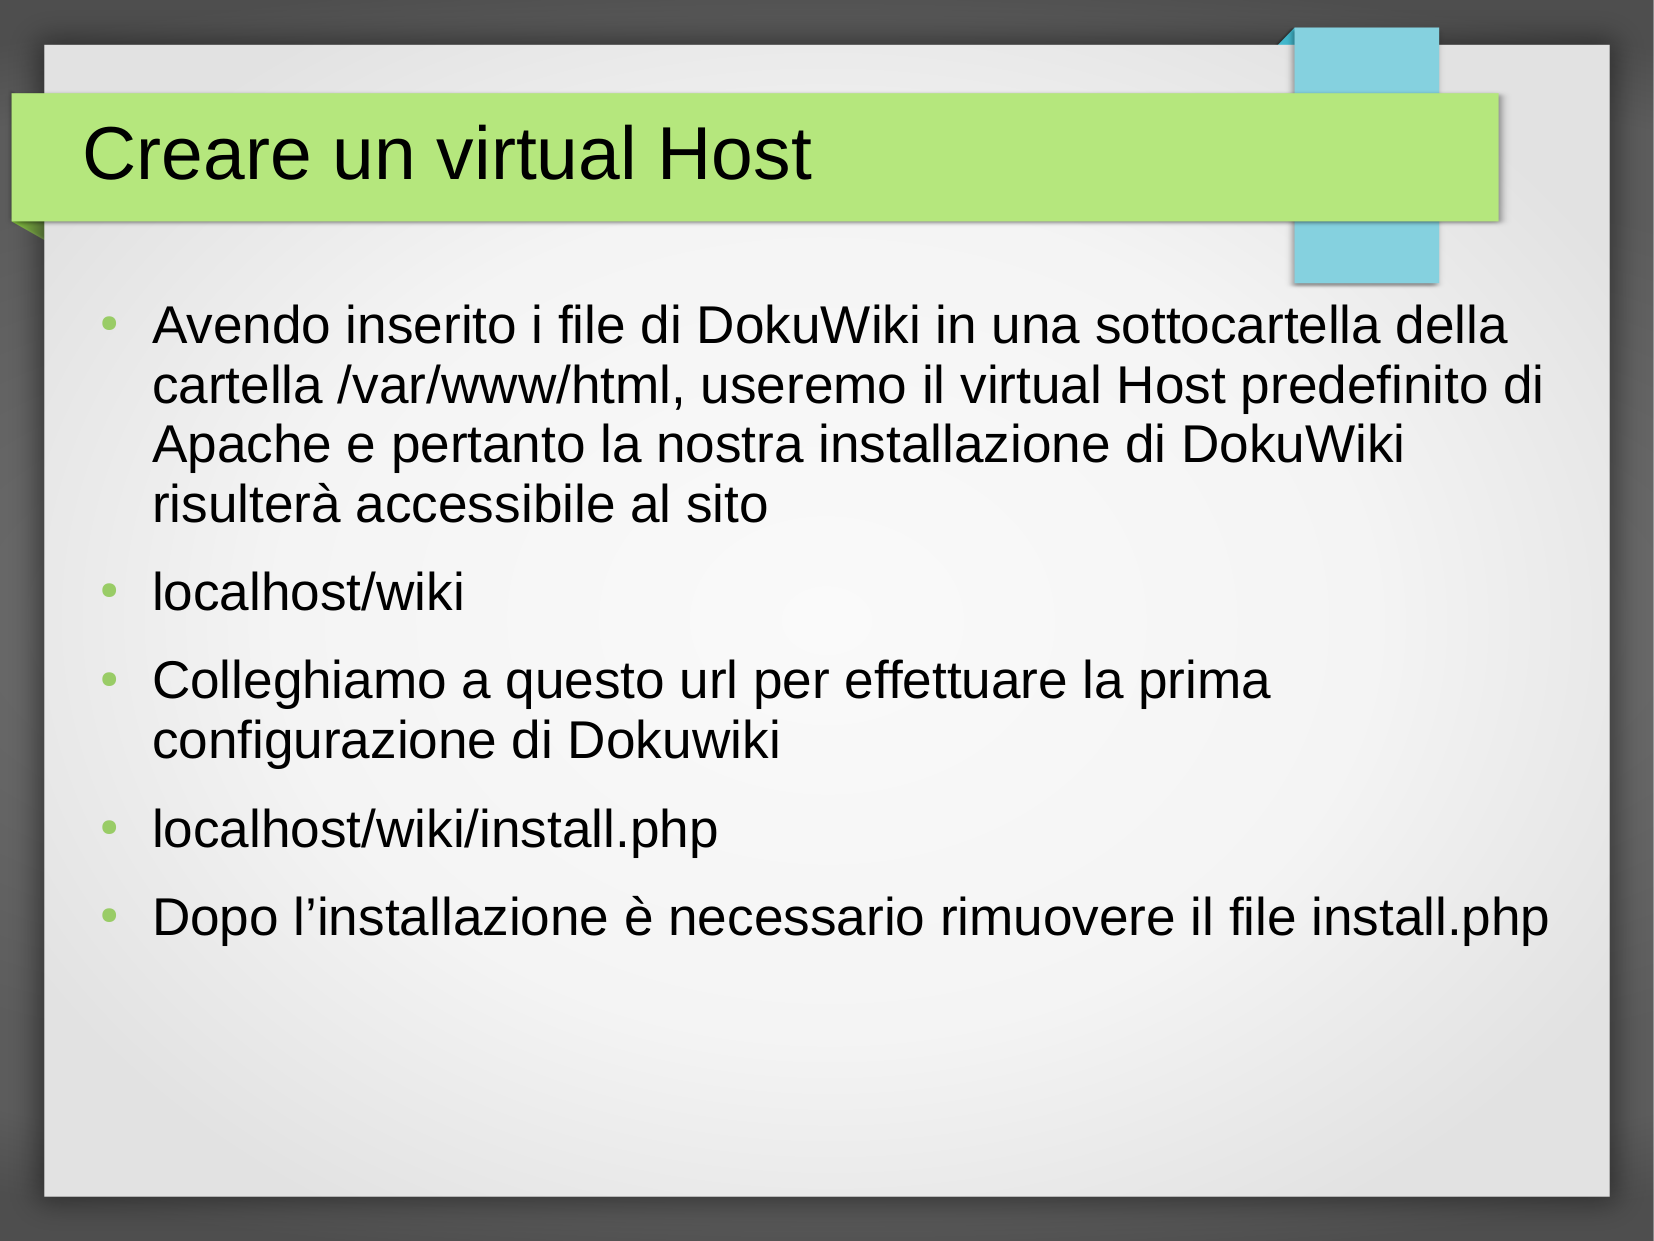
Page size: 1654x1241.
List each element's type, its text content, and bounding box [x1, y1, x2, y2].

title Creare un virtual Host [82, 94, 1264, 213]
list Avendo inserito i file di DokuWiki in una sottocartella della cartella /var/www/html, useremo il virtual Host predefinito di Apache e pertanto la nostra installazione di DokuWiki risulterà accessibile al sito localhost/wiki Colleghiamo a questo url per effettuare la prima configurazione di Dokuwiki localhost/wiki/install.php Dopo l’installazione è necessario rimuovere il file install.php [82, 295, 1571, 1015]
picture [0, 0, 1654, 1241]
